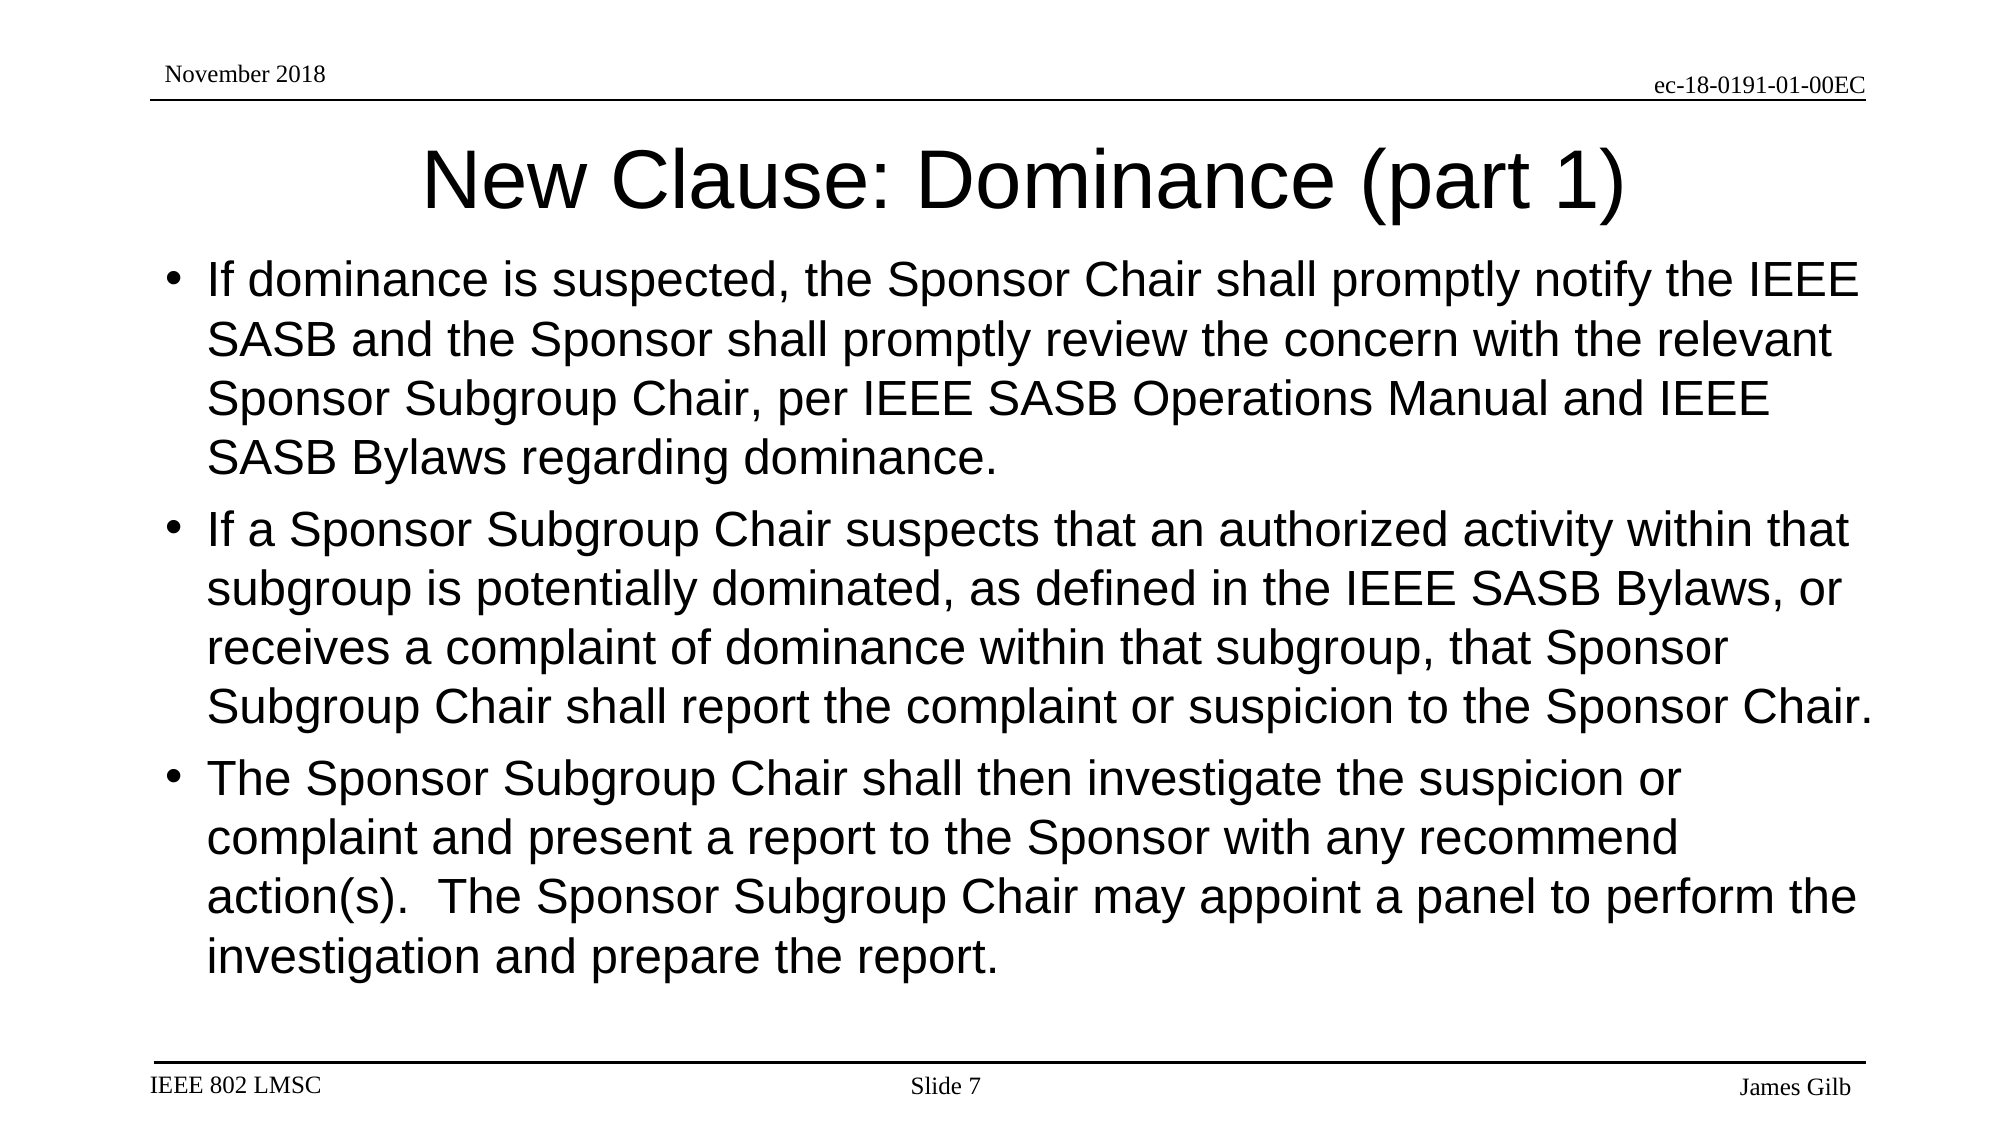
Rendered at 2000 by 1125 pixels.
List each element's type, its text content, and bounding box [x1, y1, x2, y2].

title New Clause: Dominance (part 1) [149, 112, 1900, 238]
list If dominance is suspected, the Sponsor Chair shall promptly notify the IEEE SASB and the Sponsor shall promptly review the concern with the relevant Sponsor Subgroup Chair, per IEEE SASB Operations Manual and IEEE SASB Bylaws regarding dominance. If a Sponsor Subgroup Chair suspects that an authorized activity within that subgroup is potentially dominated, as defined in the IEEE SASB Bylaws, or receives a complaint of dominance within that subgroup, that Sponsor Subgroup Chair shall report the complaint or suspicion to the Sponsor Chair. The Sponsor Subgroup Chair shall then investigate the suspicion or complaint and present a report to the Sponsor with any recommend action(s). The Sponsor Subgroup Chair may appoint a panel to perform the investigation and prepare the report. [149, 239, 1900, 1051]
